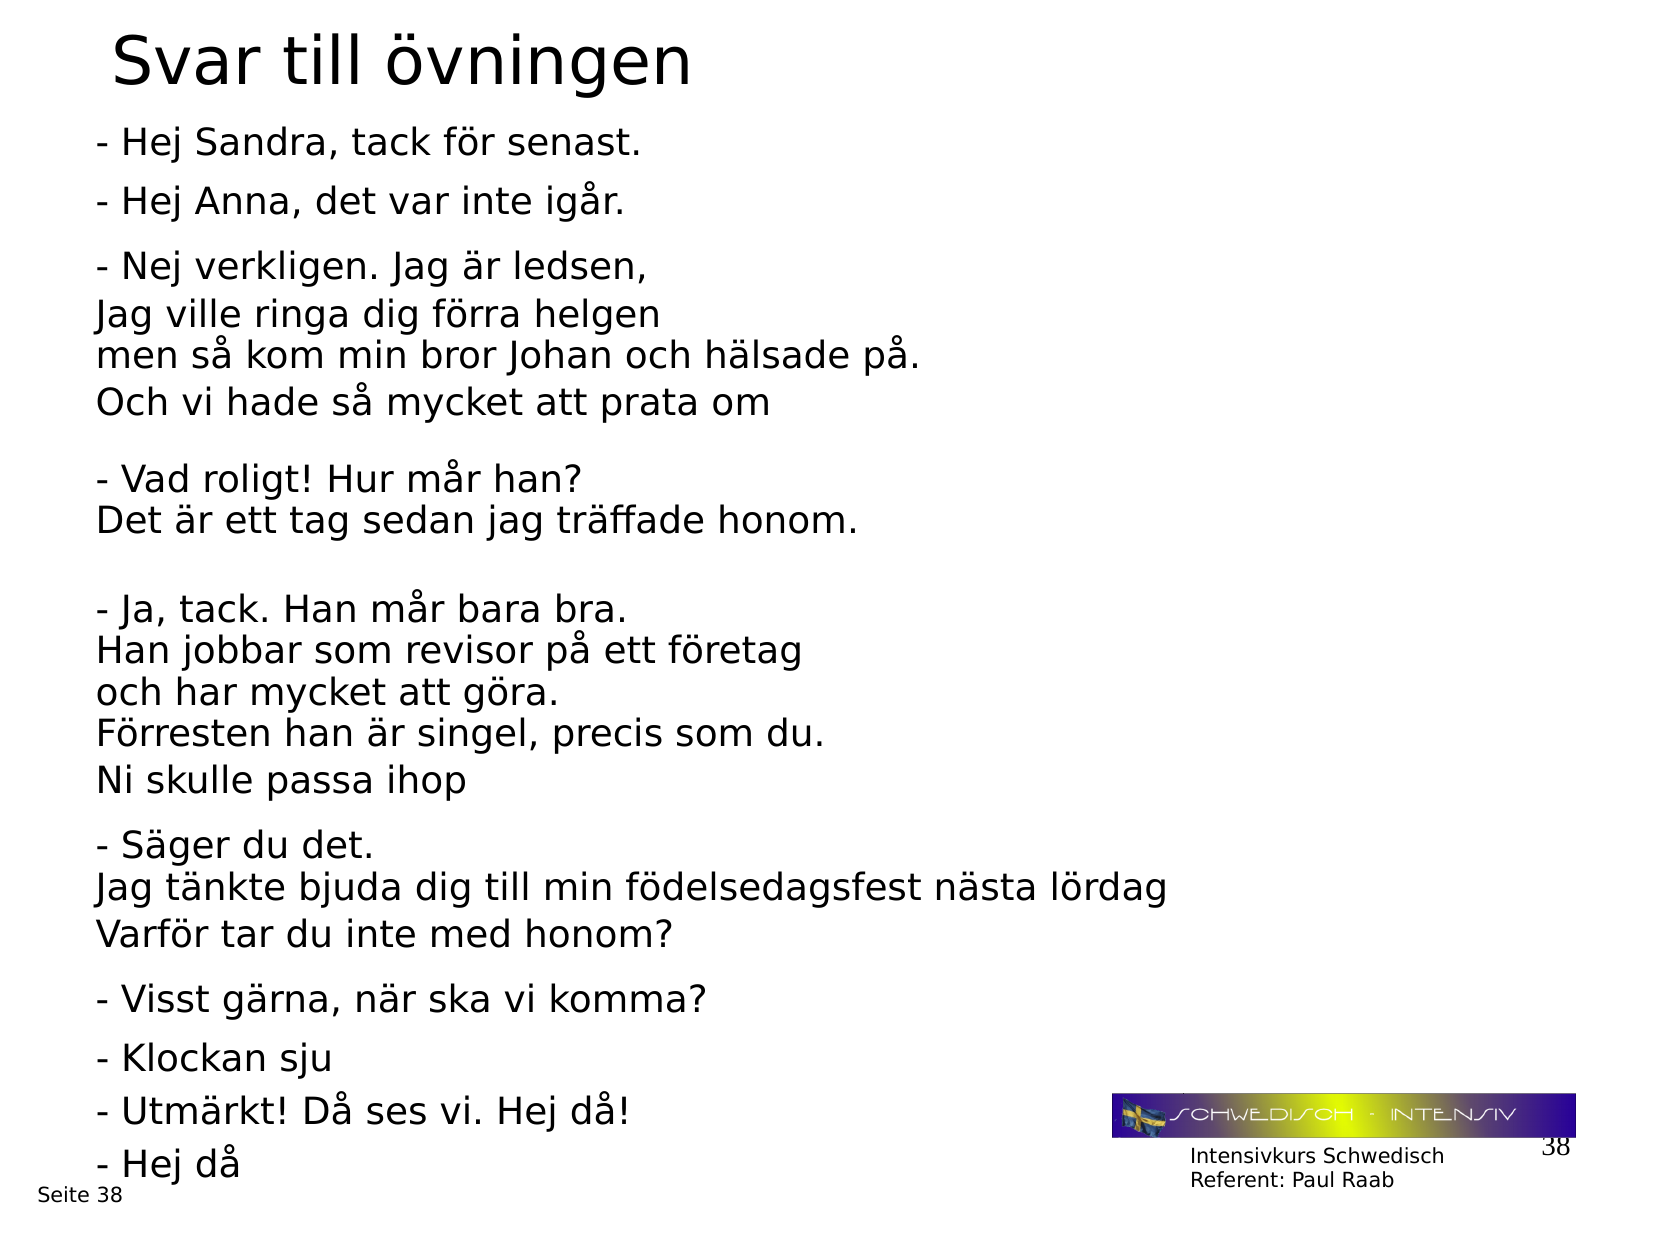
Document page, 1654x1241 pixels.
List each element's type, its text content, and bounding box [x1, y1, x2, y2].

text_box - Utmärkt! Då ses vi. Hej då! [81, 1082, 826, 1167]
text_box Förresten han är singel, precis som du. [80, 704, 901, 789]
text_box Varför tar du inte med honom? [80, 905, 863, 990]
text_box Jag tänkte bjuda dig till min födelsedagsfest nästa lördag [80, 857, 1238, 942]
text_box - Vad roligt! Hur mår han? [80, 450, 713, 491]
text_box Svar till övningen [75, 15, 901, 109]
text_box - Säger du det. [80, 816, 901, 857]
text_box och har mycket att göra. [80, 663, 601, 704]
text_box men så kom min bror Johan och hälsade på. [80, 326, 938, 373]
text_box - Hej Anna, det var inte igår. [80, 172, 901, 237]
text_box Jag ville ringa dig förra helgen [80, 285, 901, 326]
text_box Ni skulle passa ihop [80, 751, 601, 816]
text_box Och vi hade så mycket att prata om [80, 373, 1013, 458]
text_box - Klockan sju [81, 1029, 413, 1082]
text_box - Nej verkligen. Jag är ledsen, [80, 237, 901, 285]
picture [1112, 1093, 1576, 1138]
text_box Han jobbar som revisor på ett företag [80, 621, 826, 704]
text_box - Hej Sandra, tack för senast. [80, 113, 901, 172]
text_box - Hej då [81, 1135, 413, 1196]
text_box - Ja, tack. Han mår bara bra. [80, 580, 901, 665]
text_box Det är ett tag sedan jag träffade honom. [80, 491, 901, 576]
text_box - Visst gärna, när ska vi komma? [80, 970, 826, 1055]
